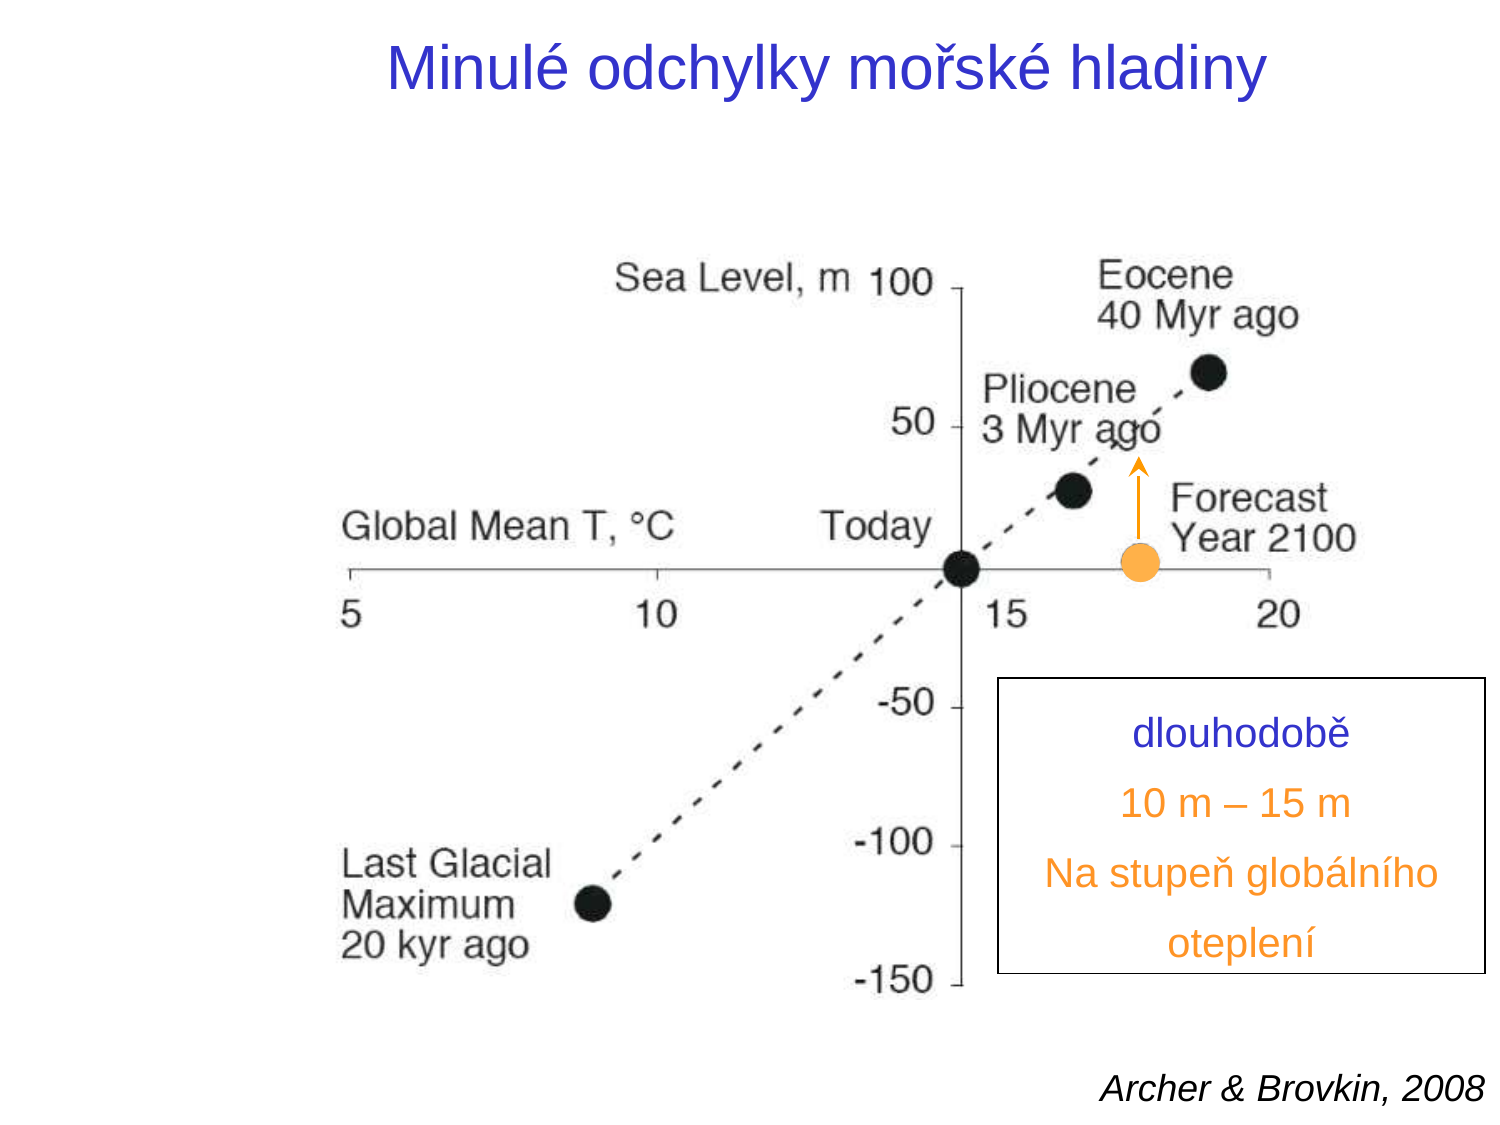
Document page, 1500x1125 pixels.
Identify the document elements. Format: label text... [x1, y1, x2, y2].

text_box [1122, 544, 1159, 582]
text_box dlouhodobě 10 m – 15 m Na stupeň globálního oteplení [998, 678, 1486, 974]
picture [323, 241, 1365, 1000]
title Minulé odchylky mořské hladiny [189, 26, 1465, 166]
text_box Archer & Brovkin, 2008 [950, 1042, 1500, 1118]
